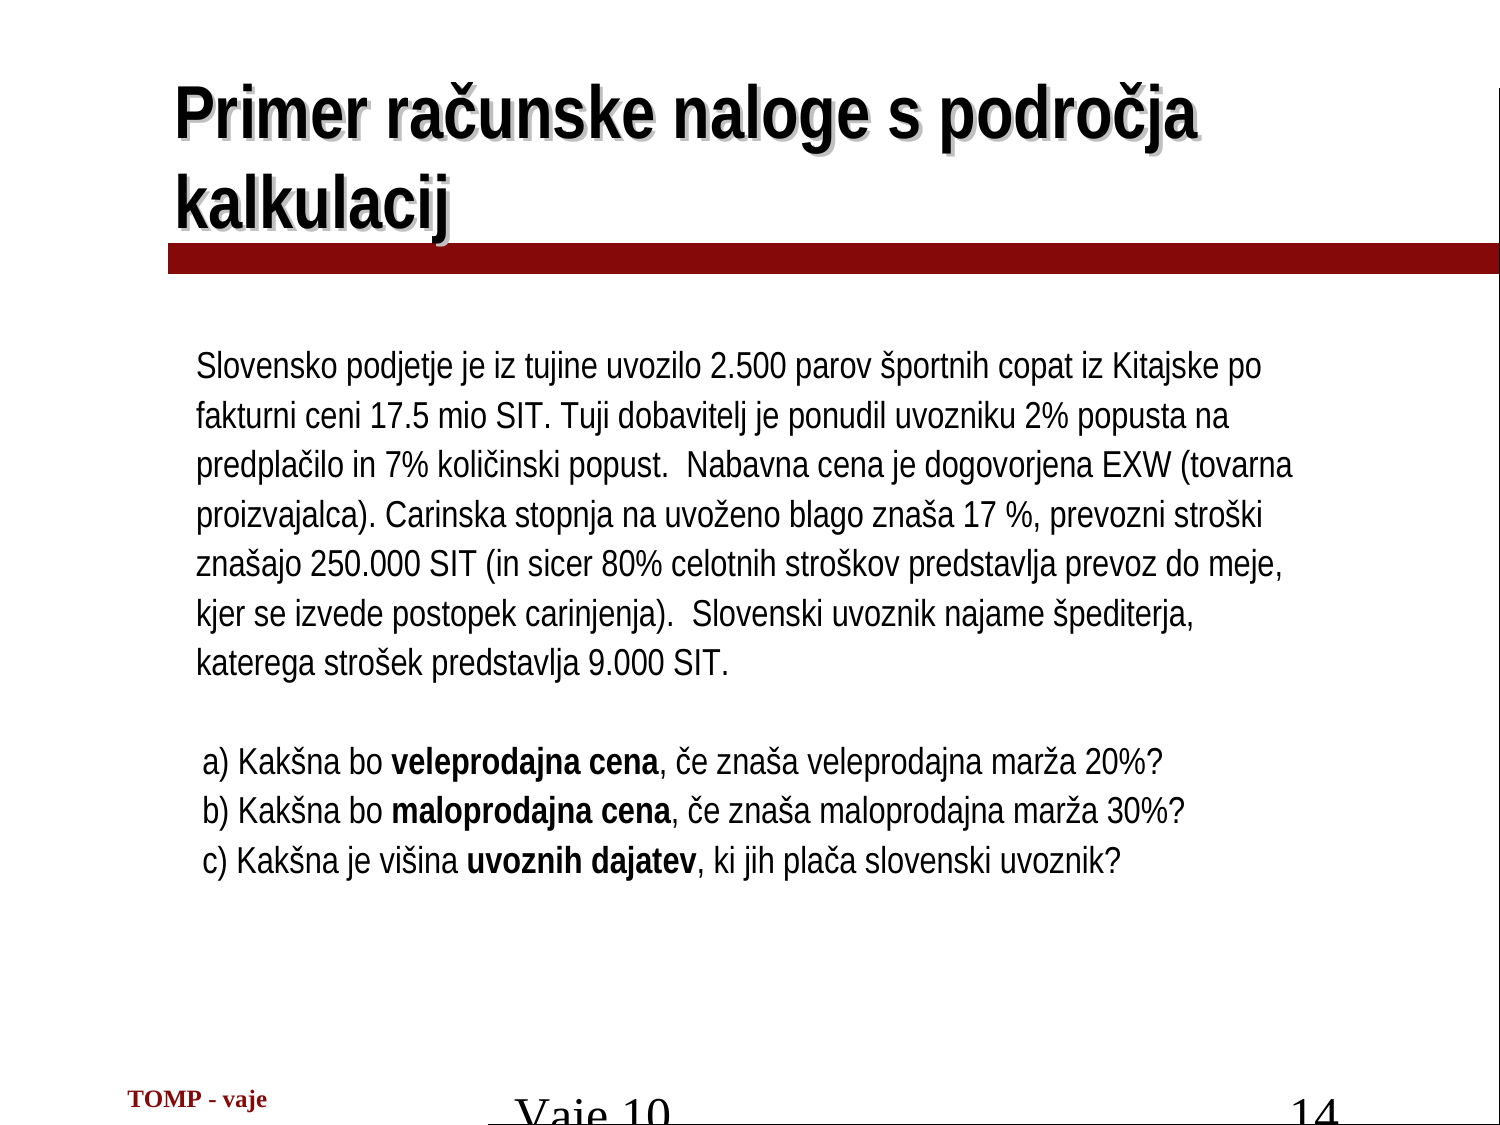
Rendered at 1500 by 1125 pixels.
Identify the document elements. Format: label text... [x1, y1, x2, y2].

title Primer računske naloge s področja kalkulacij [159, 55, 1435, 251]
list Slovensko podjetje je iz tujine uvozilo 2.500 parov športnih copat iz Kitajske po fakturni ceni 17.5 mio SIT. Tuji dobavitelj je ponudil uvozniku 2% popusta na predplačilo in 7% količinski popust. Nabavna cena je dogovorjena EXW (tovarna proizvajalca). Carinska stopnja na uvoženo blago znaša 17 %, prevozni stroški znašajo 250.000 SIT (in sicer 80% celotnih stroškov predstavlja prevoz do meje, kjer se izvede postopek carinjenja). Slovenski uvoznik najame špediterja, katerega strošek predstavlja 9.000 SIT. a) Kakšna bo veleprodajna cena, če znaša veleprodajna marža 20%? b) Kakšna bo maloprodajna cena, če znaša maloprodajna marža 30%? c) Kakšna je višina uvoznih dajatev, ki jih plača slovenski uvoznik? [112, 324, 1317, 1001]
